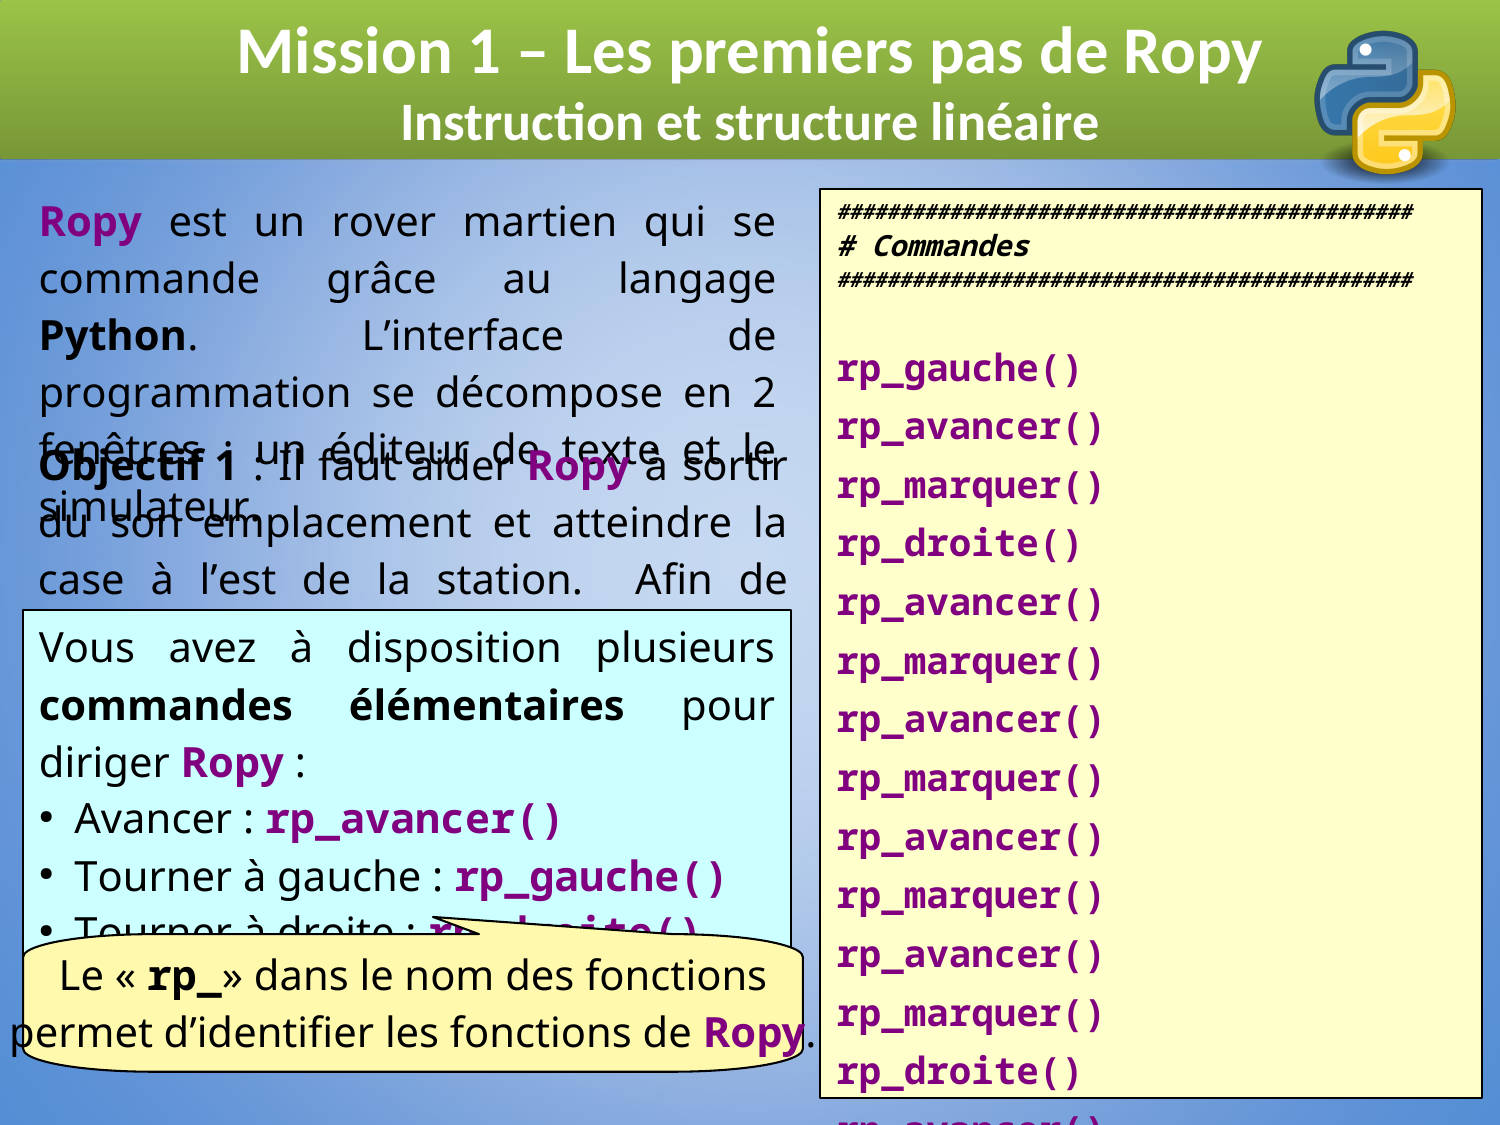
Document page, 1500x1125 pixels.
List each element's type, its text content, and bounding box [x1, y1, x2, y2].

text_box Objectif 1 : Il faut aider Ropy à sortir du son emplacement et atteindre la case à l’est de la station. Afin de visualiser le trajet, il faudra marquer les cases. [23, 428, 803, 610]
text_box Mission 1 – Les premiers pas de Ropy Instruction et structure linéaire [0, 0, 1500, 159]
text_box Vous avez à disposition plusieurs commandes élémentaires pour diriger Ropy : Avancer : rp_avancer() Tourner à gauche : rp_gauche() Tourner à droite : rp_droite() Marquer la case : rp_marquer() [23, 609, 791, 921]
text_box Ropy est un rover martien qui se commande grâce au langage Python. L’interface de programmation se décompose en 2 fenêtres : un éditeur de texte et le simulateur. [23, 184, 792, 408]
text_box ############################################## # Commandes ############################################## rp_gauche() rp_avancer() rp_marquer() rp_droite() rp_avancer() rp_marquer() rp_avancer() rp_marquer() rp_avancer() rp_marquer() rp_avancer() rp_marquer() rp_droite() rp_avancer() rp_marquer() rp_avancer() rp_marquer() [820, 188, 1483, 1099]
text_box Le « rp_» dans le nom des fonctions permet d’identifier les fonctions de Ropy. [23, 916, 803, 1072]
picture [0, 27, 1500, 1125]
